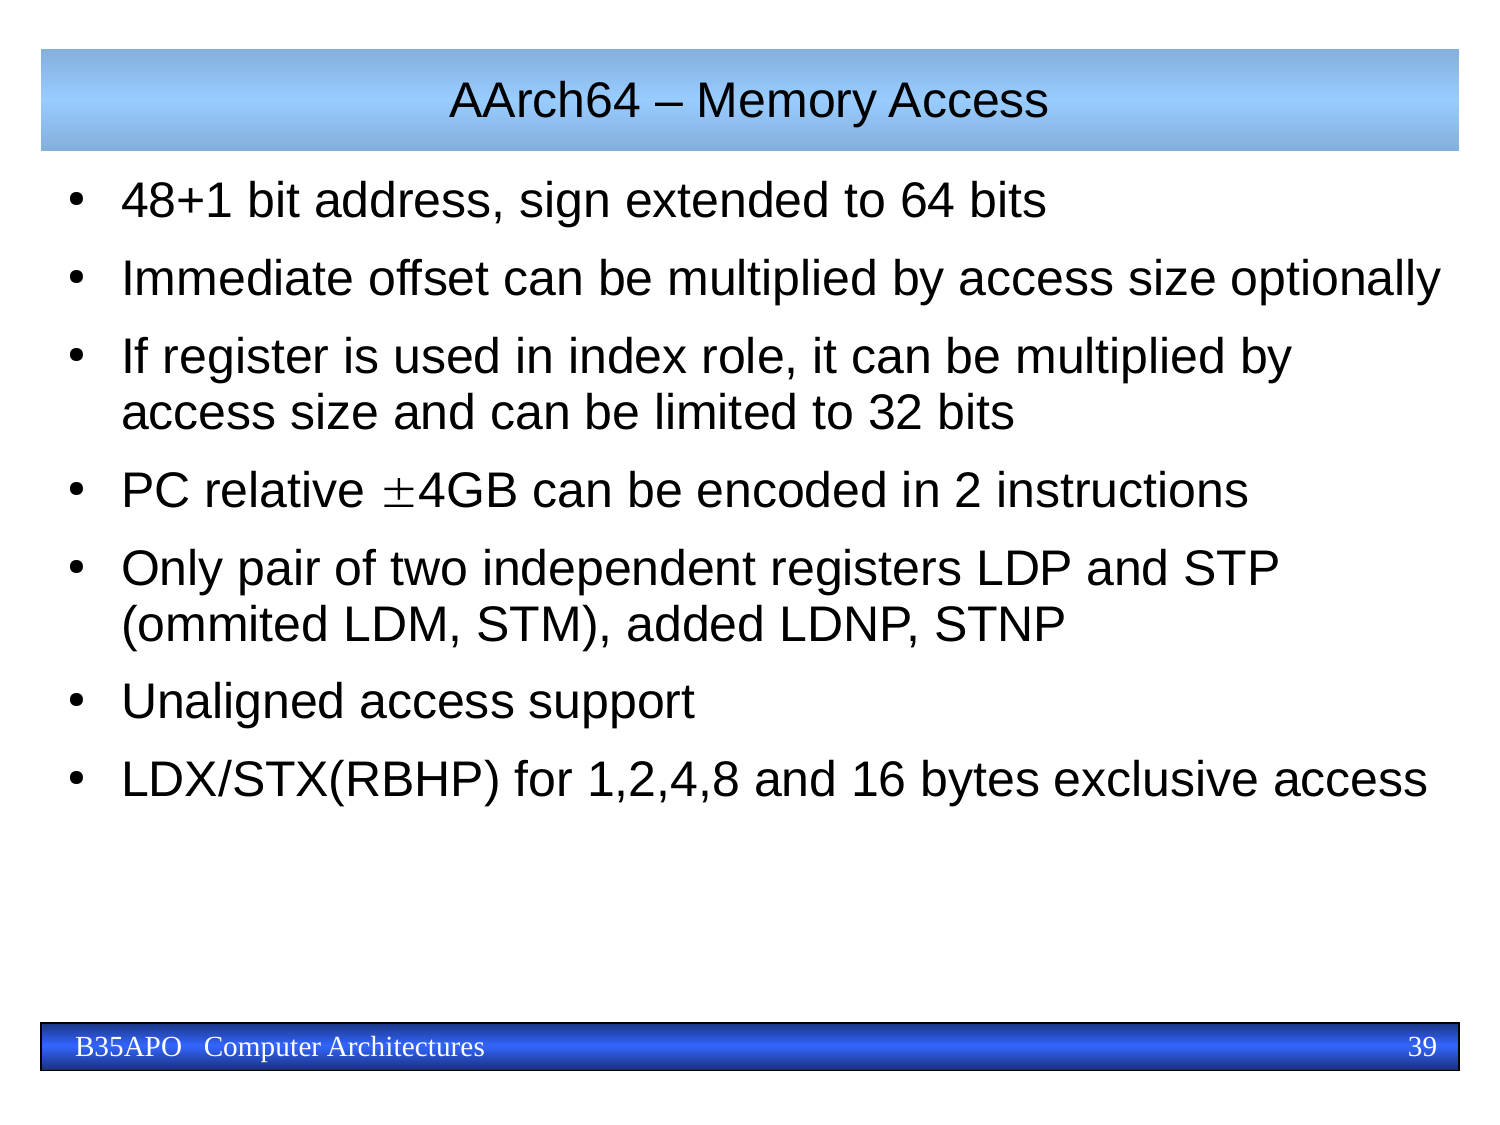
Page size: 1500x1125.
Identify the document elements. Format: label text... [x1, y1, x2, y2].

list 48+1 bit address, sign extended to 64 bits Immediate offset can be multiplied by access size optionally If register is used in index role, it can be multiplied by access size and can be limited to 32 bits PC relative ±4GB can be encoded in 2 instructions Only pair of two independent registers LDP and STP (ommited LDM, STM), added LDNP, STNP Unaligned access support LDX/STX(RBHP) for 1,2,4,8 and 16 bytes exclusive access [50, 172, 1450, 1000]
title AArch64 – Memory Access [41, 49, 1459, 151]
